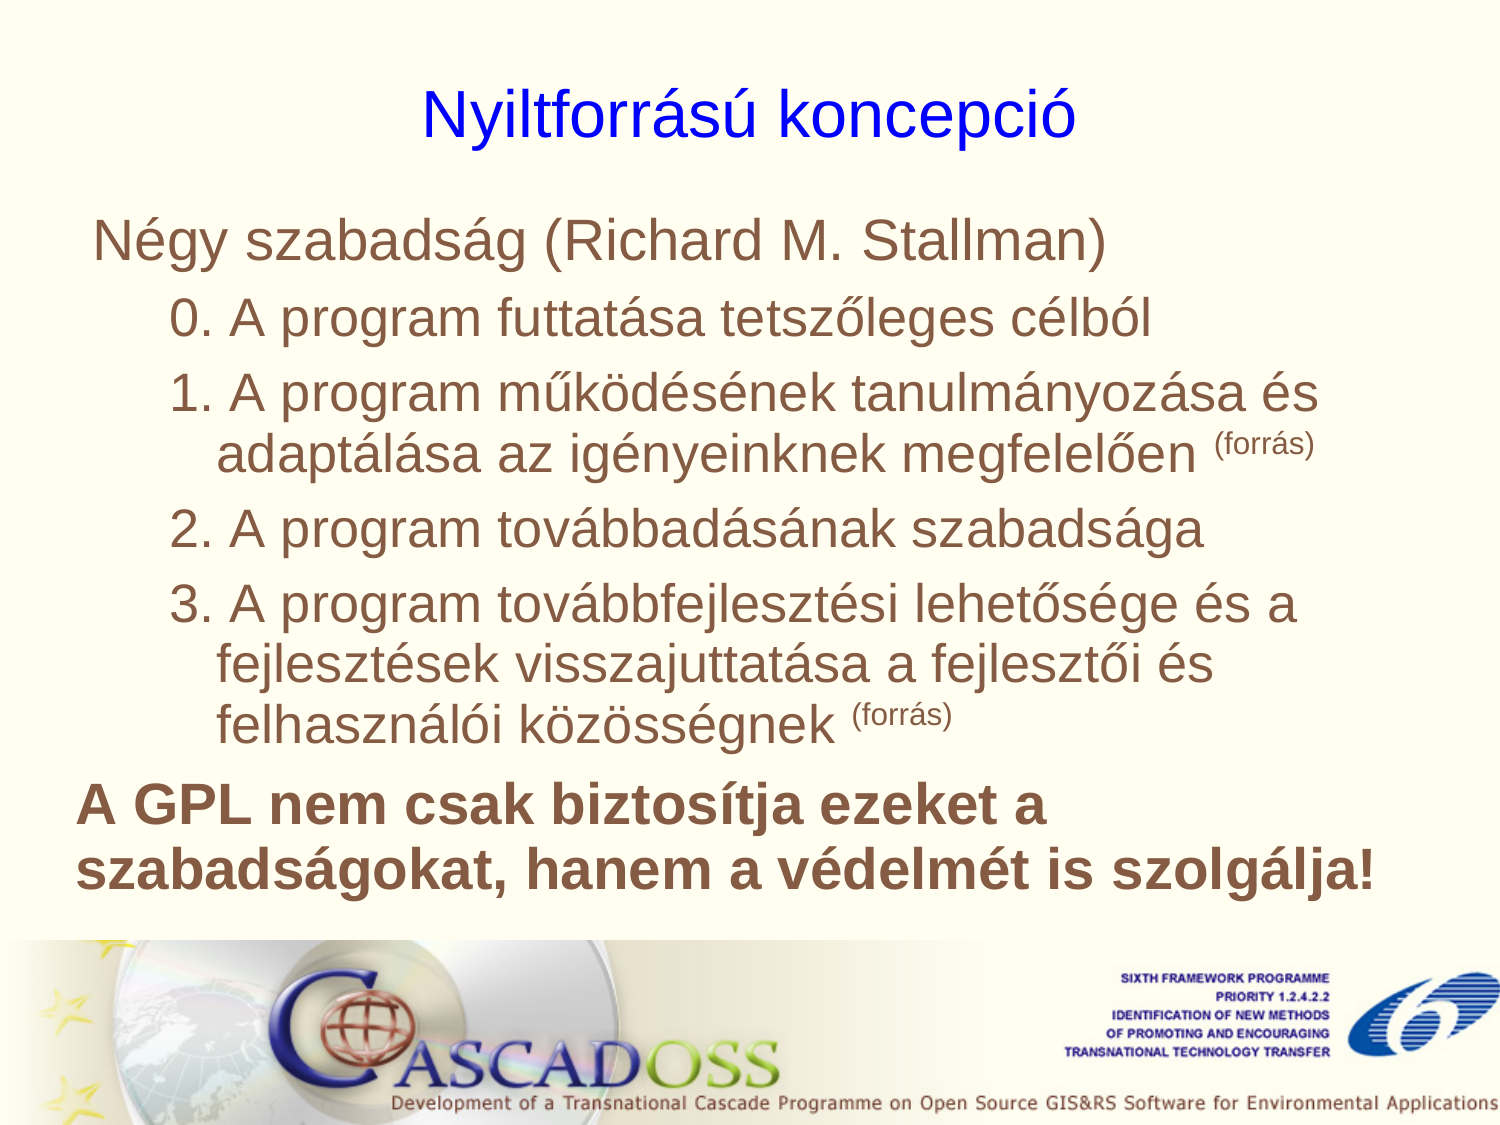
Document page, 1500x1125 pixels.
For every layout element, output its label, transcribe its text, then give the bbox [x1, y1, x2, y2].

title Nyiltforrású koncepció [75, 28, 1425, 201]
picture [0, 940, 1500, 1125]
list Négy szabadság (Richard M. Stallman) 0. A program futtatása tetszőleges célból 1. A program működésének tanulmányozása és adaptálása az igényeinknek megfelelően (forrás) 2. A program továbbadásának szabadsága 3. A program továbbfejlesztési lehetősége és a fejlesztések visszajuttatása a fejlesztői és felhasználói közösségnek (forrás) A GPL nem csak biztosítja ezeket a szabadságokat, hanem a védelmét is szolgálja! [75, 207, 1425, 902]
